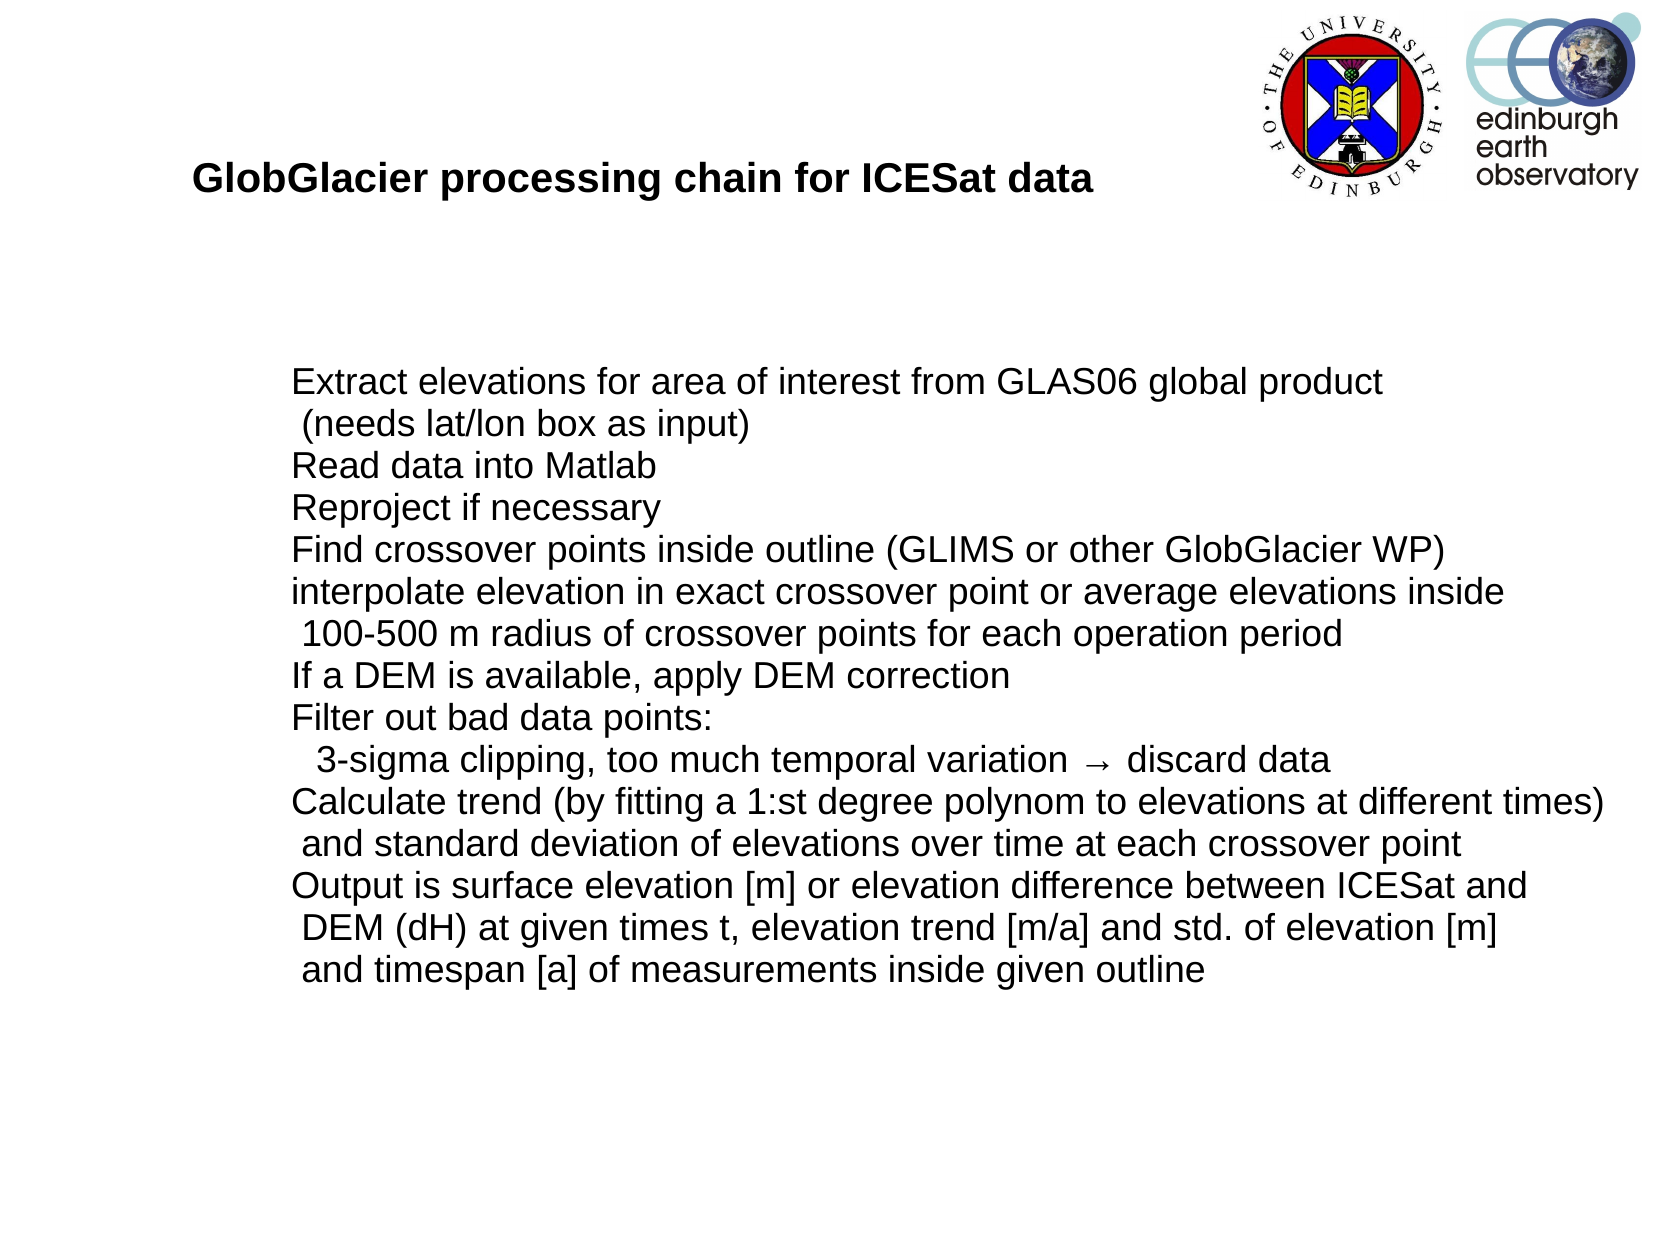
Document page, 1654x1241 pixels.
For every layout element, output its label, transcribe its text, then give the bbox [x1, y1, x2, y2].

picture [1258, 10, 1447, 201]
picture [1464, 11, 1642, 191]
text_box Extract elevations for area of interest from GLAS06 global product (needs lat/lon box as input) Read data into Matlab Reproject if necessary Find crossover points inside outline (GLIMS or other GlobGlacier WP) interpolate elevation in exact crossover point or average elevations inside 100-500 m radius of crossover points for each operation period If a DEM is available, apply DEM correction Filter out bad data points: 3-sigma clipping, too much temporal variation → discard data Calculate trend (by fitting a 1:st degree polynom to elevations at different times) and standard deviation of elevations over time at each crossover point Output is surface elevation [m] or elevation difference between ICESat and DEM (dH) at given times t, elevation trend [m/a] and std. of elevation [m] and timespan [a] of measurements inside given outline [265, 353, 1633, 1066]
text_box GlobGlacier processing chain for ICESat data [177, 147, 1109, 217]
